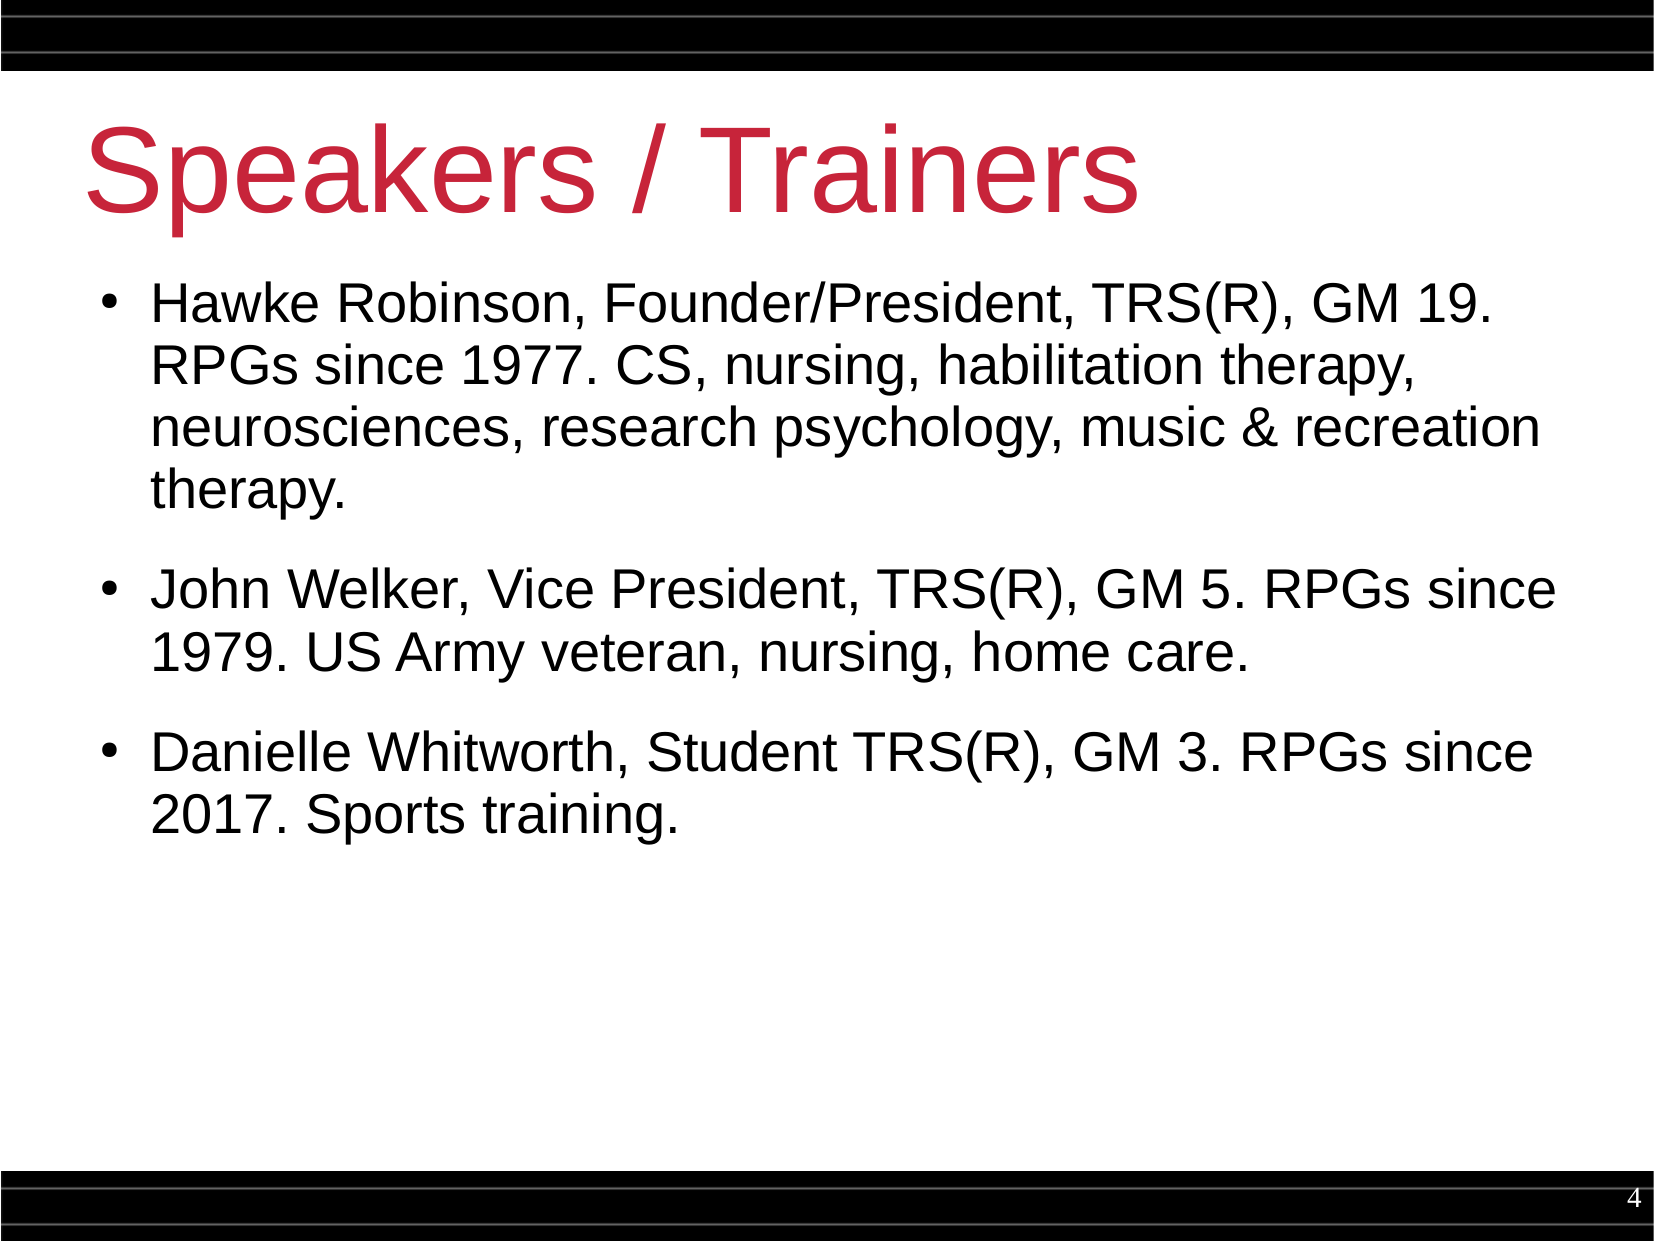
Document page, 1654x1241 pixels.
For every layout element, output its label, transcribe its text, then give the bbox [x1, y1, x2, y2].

picture [1, 1171, 1654, 1241]
picture [1, 0, 1654, 71]
list Hawke Robinson, Founder/President, TRS(R), GM 19. RPGs since 1977. CS, nursing, habilitation therapy, neurosciences, research psychology, music & recreation therapy. John Welker, Vice President, TRS(R), GM 5. RPGs since 1979. US Army veteran, nursing, home care. Danielle Whitworth, Student TRS(R), GM 3. RPGs since 2017. Sports training. [82, 271, 1571, 851]
title Speakers / Trainers [82, 92, 1571, 249]
